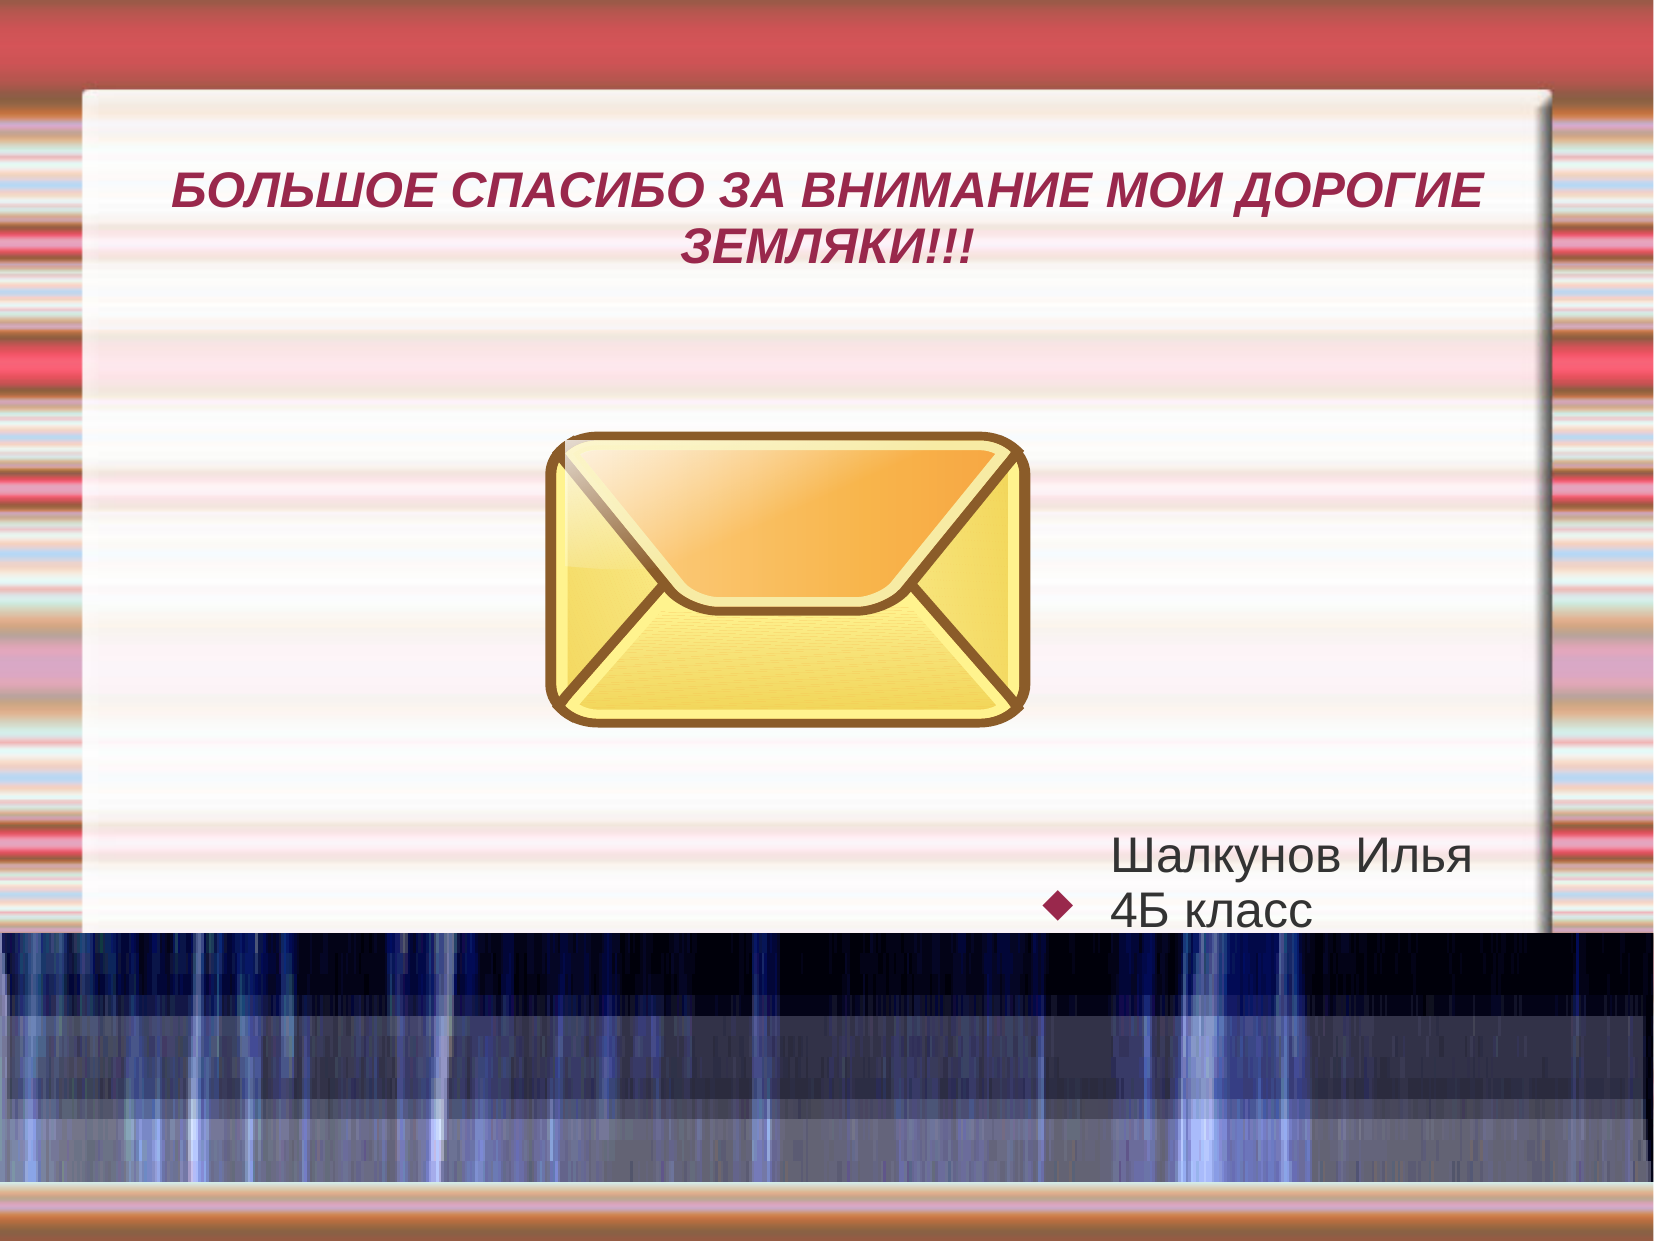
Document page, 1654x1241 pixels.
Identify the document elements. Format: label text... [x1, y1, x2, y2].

list Шалкунов Илья 4Б класс [1027, 826, 1516, 933]
title БОЛЬШОЕ СПАСИБО ЗА ВНИМАНИЕ МОИ ДОРОГИЕ ЗЕМЛЯКИ!!! [121, 114, 1534, 322]
picture [0, 0, 1654, 1241]
